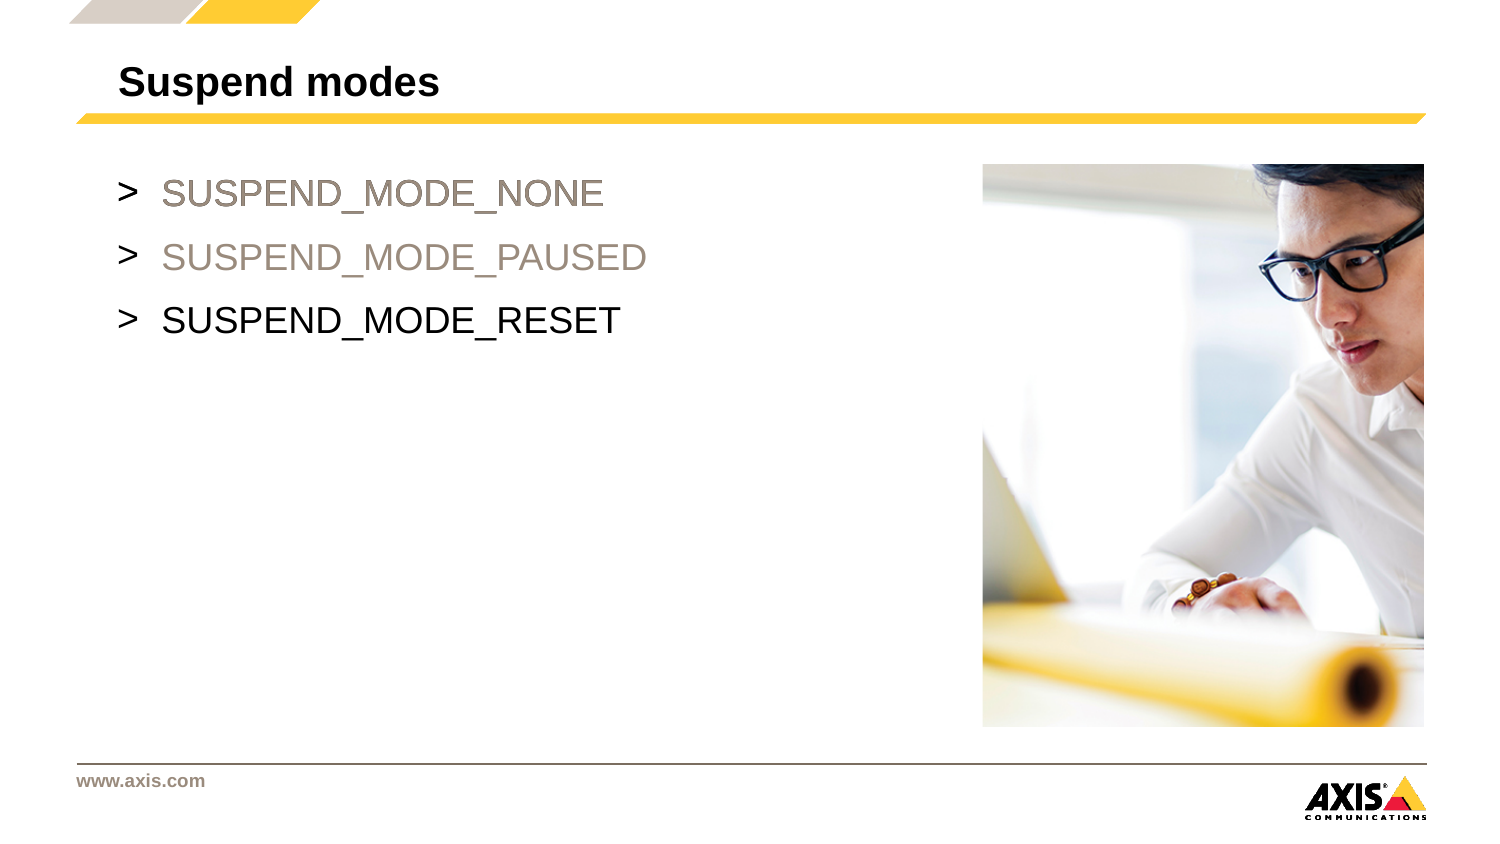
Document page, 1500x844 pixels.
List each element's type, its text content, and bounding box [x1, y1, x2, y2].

list SUSPEND_MODE_RESET [102, 288, 921, 352]
picture [982, 164, 1424, 727]
title Suspend modes [103, 47, 1462, 108]
list SUSPEND_MODE_NONE [102, 161, 921, 225]
list SUSPEND_MODE_PAUSED [102, 225, 921, 288]
picture [1305, 776, 1426, 820]
